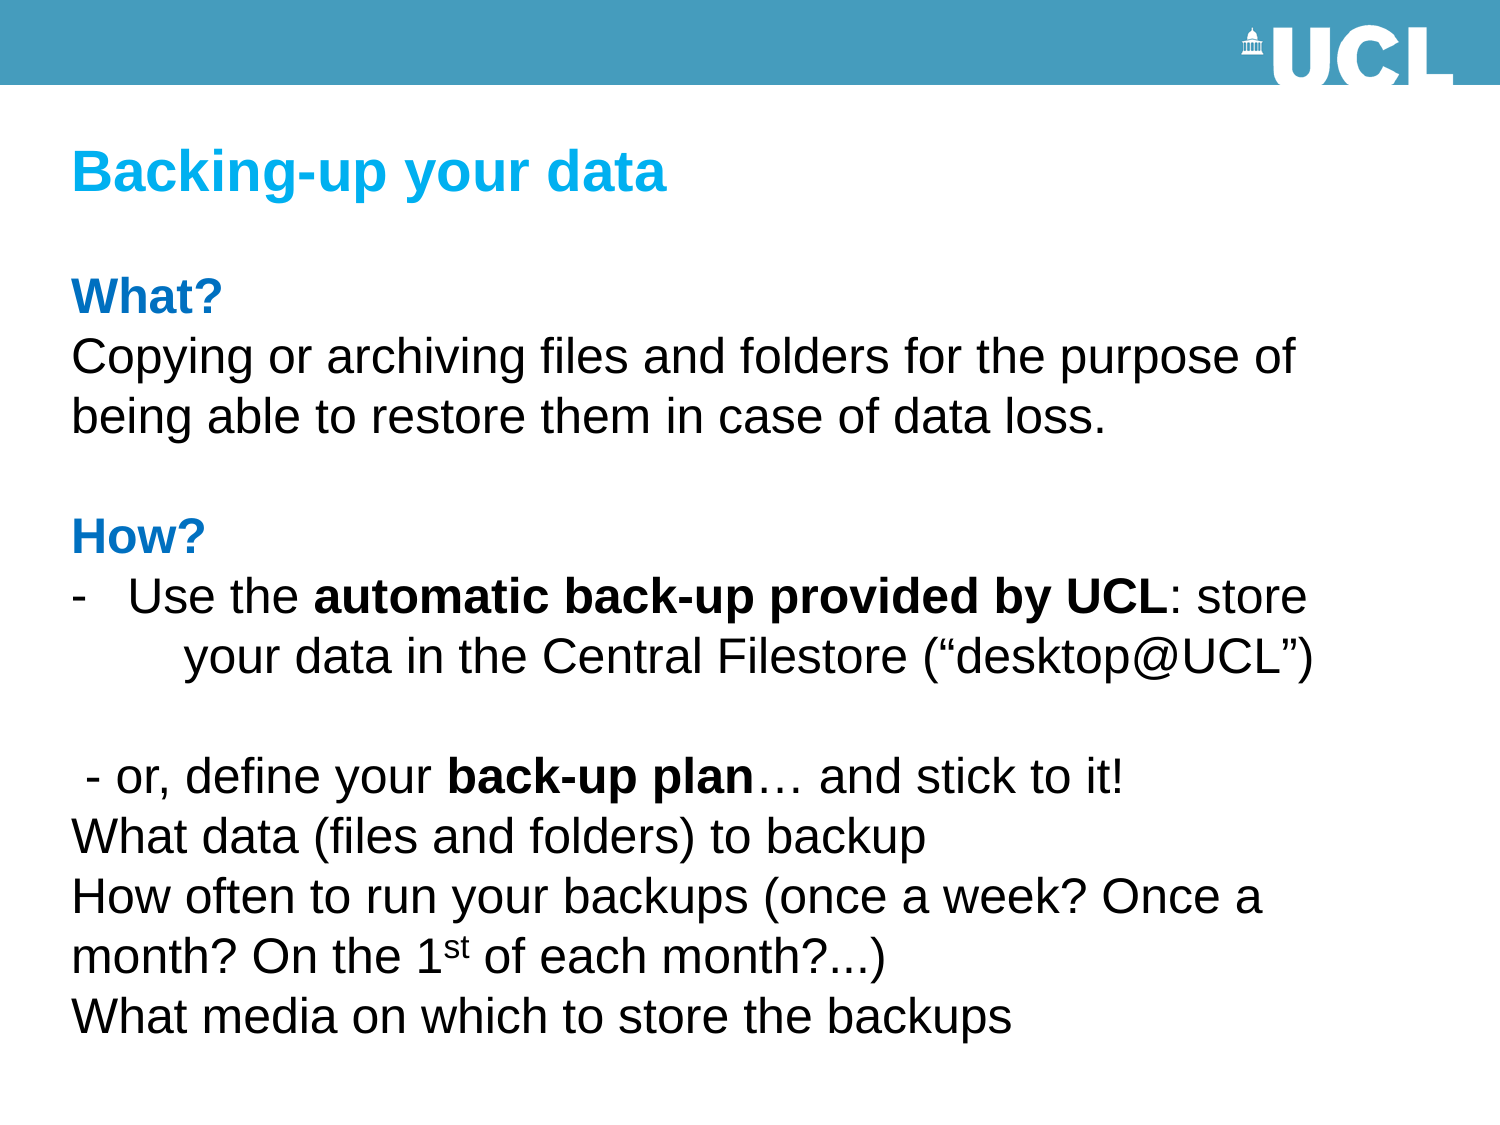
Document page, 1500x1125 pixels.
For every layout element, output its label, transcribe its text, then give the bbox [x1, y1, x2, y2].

text_box Backing-up your data What? Copying or archiving files and folders for the purpose of being able to restore them in case of data loss. How? Use the automatic back-up provided by UCL: store your data in the Central Filestore (“desktop@UCL”) - or, define your back-up plan… and stick to it! What data (files and folders) to backup How often to run your backups (once a week? Once a month? On the 1st of each month?...) What media on which to store the backups [55, 125, 1426, 1094]
